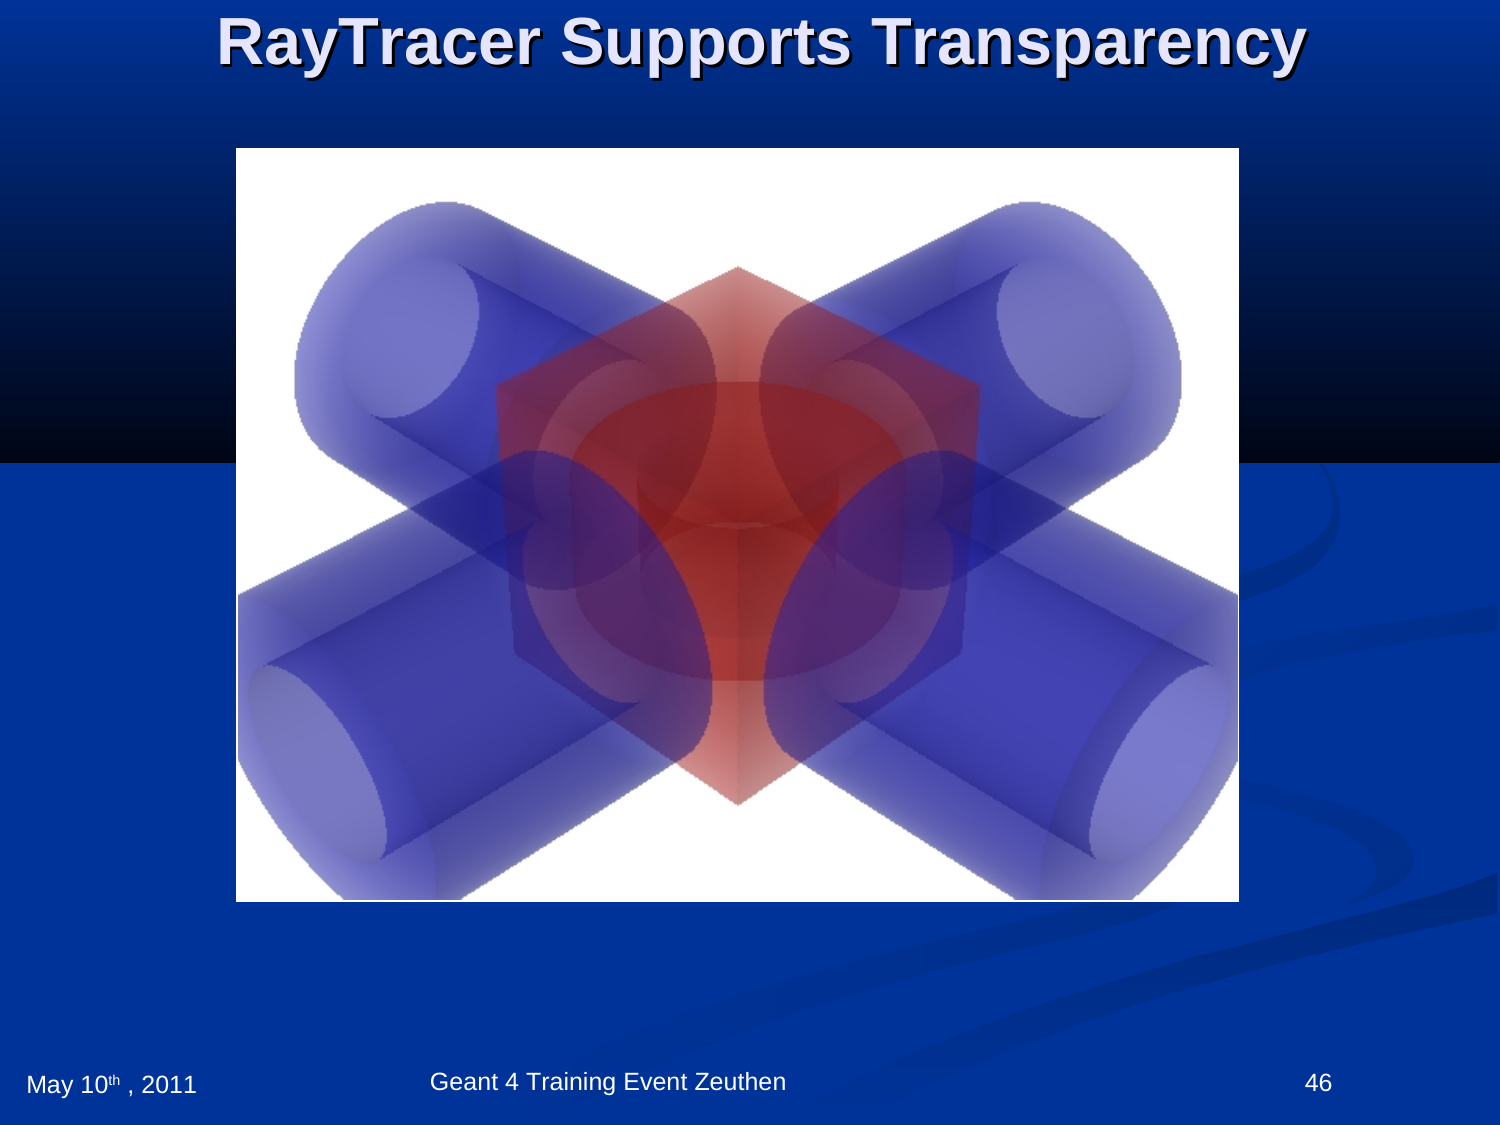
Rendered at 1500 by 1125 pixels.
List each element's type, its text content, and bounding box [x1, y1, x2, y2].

text_box RayTracer Supports Transparency [50, 0, 1476, 76]
picture [237, 149, 1238, 901]
